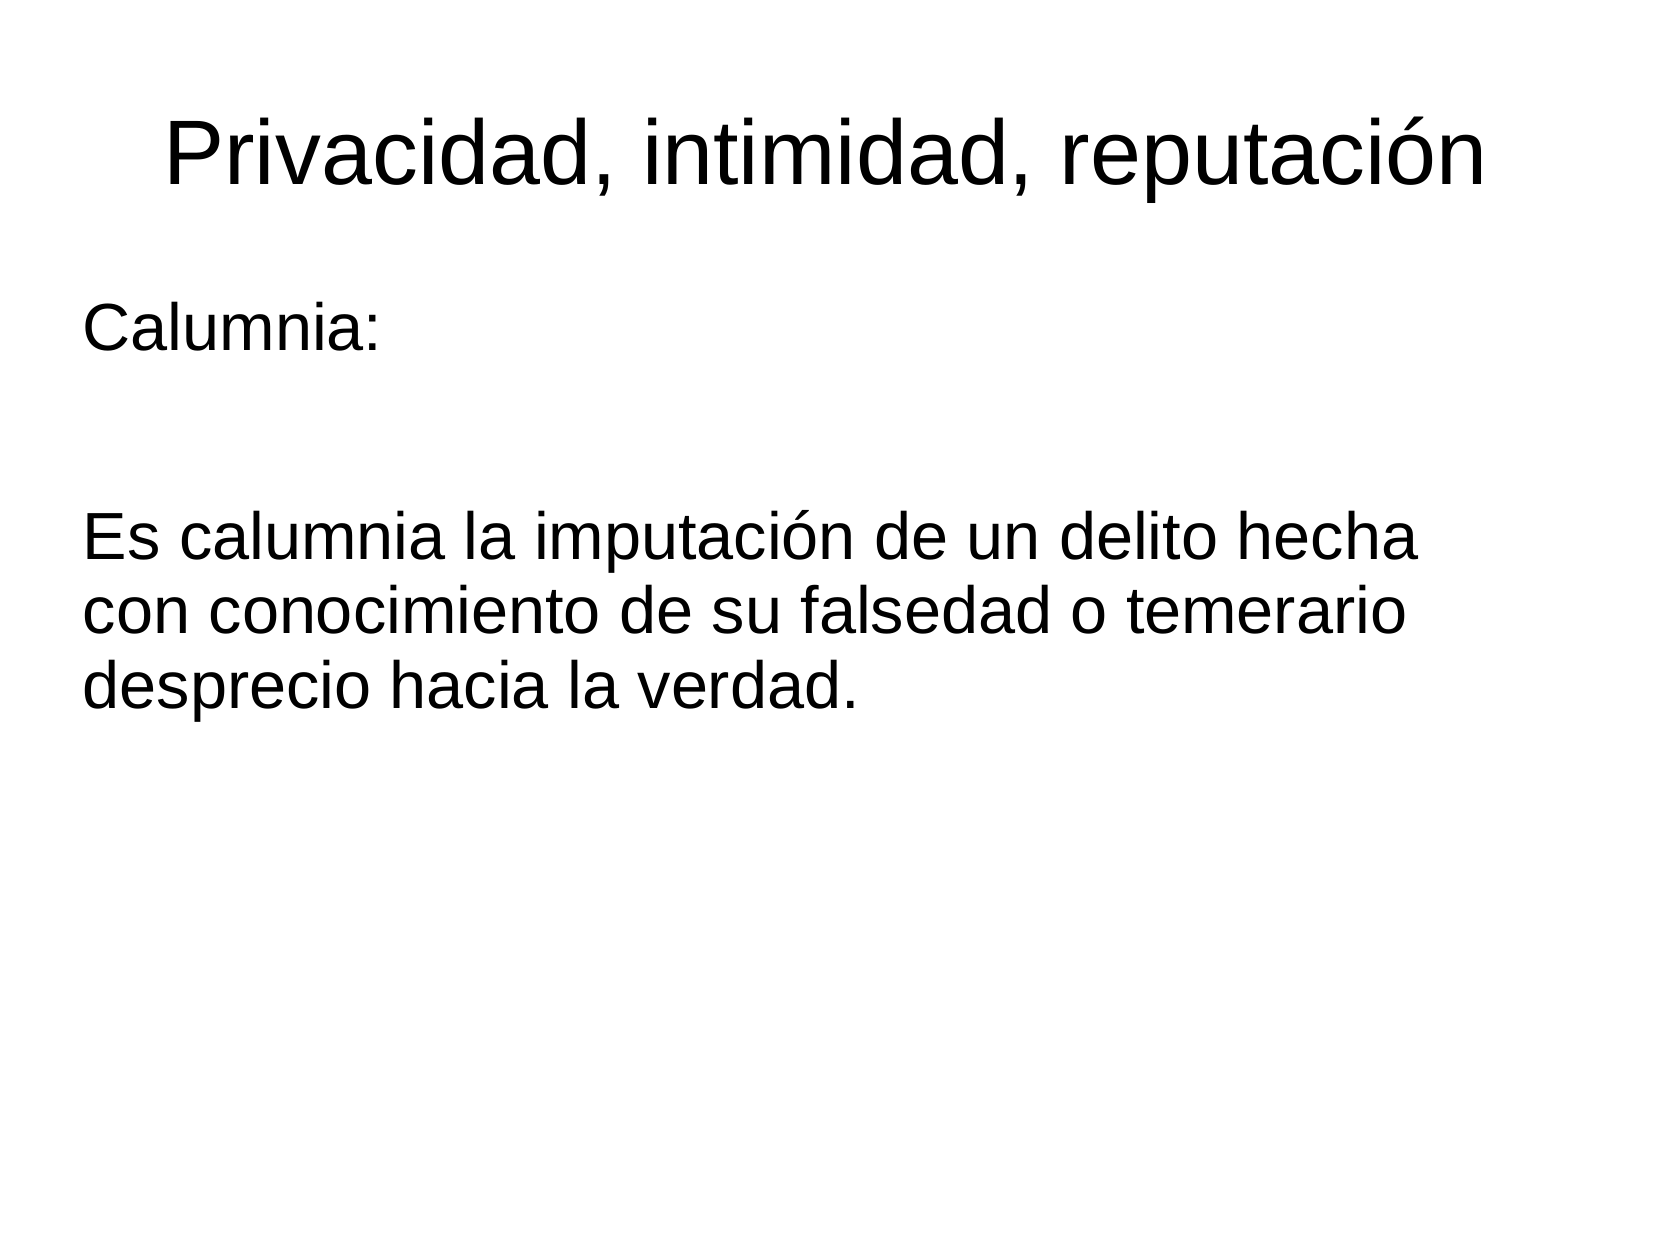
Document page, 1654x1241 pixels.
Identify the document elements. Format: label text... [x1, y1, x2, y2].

title Privacidad, intimidad, reputación [82, 49, 1571, 257]
list Calumnia: Es calumnia la imputación de un delito hecha con conocimiento de su falsedad o temerario desprecio hacia la verdad. [82, 290, 1538, 1010]
